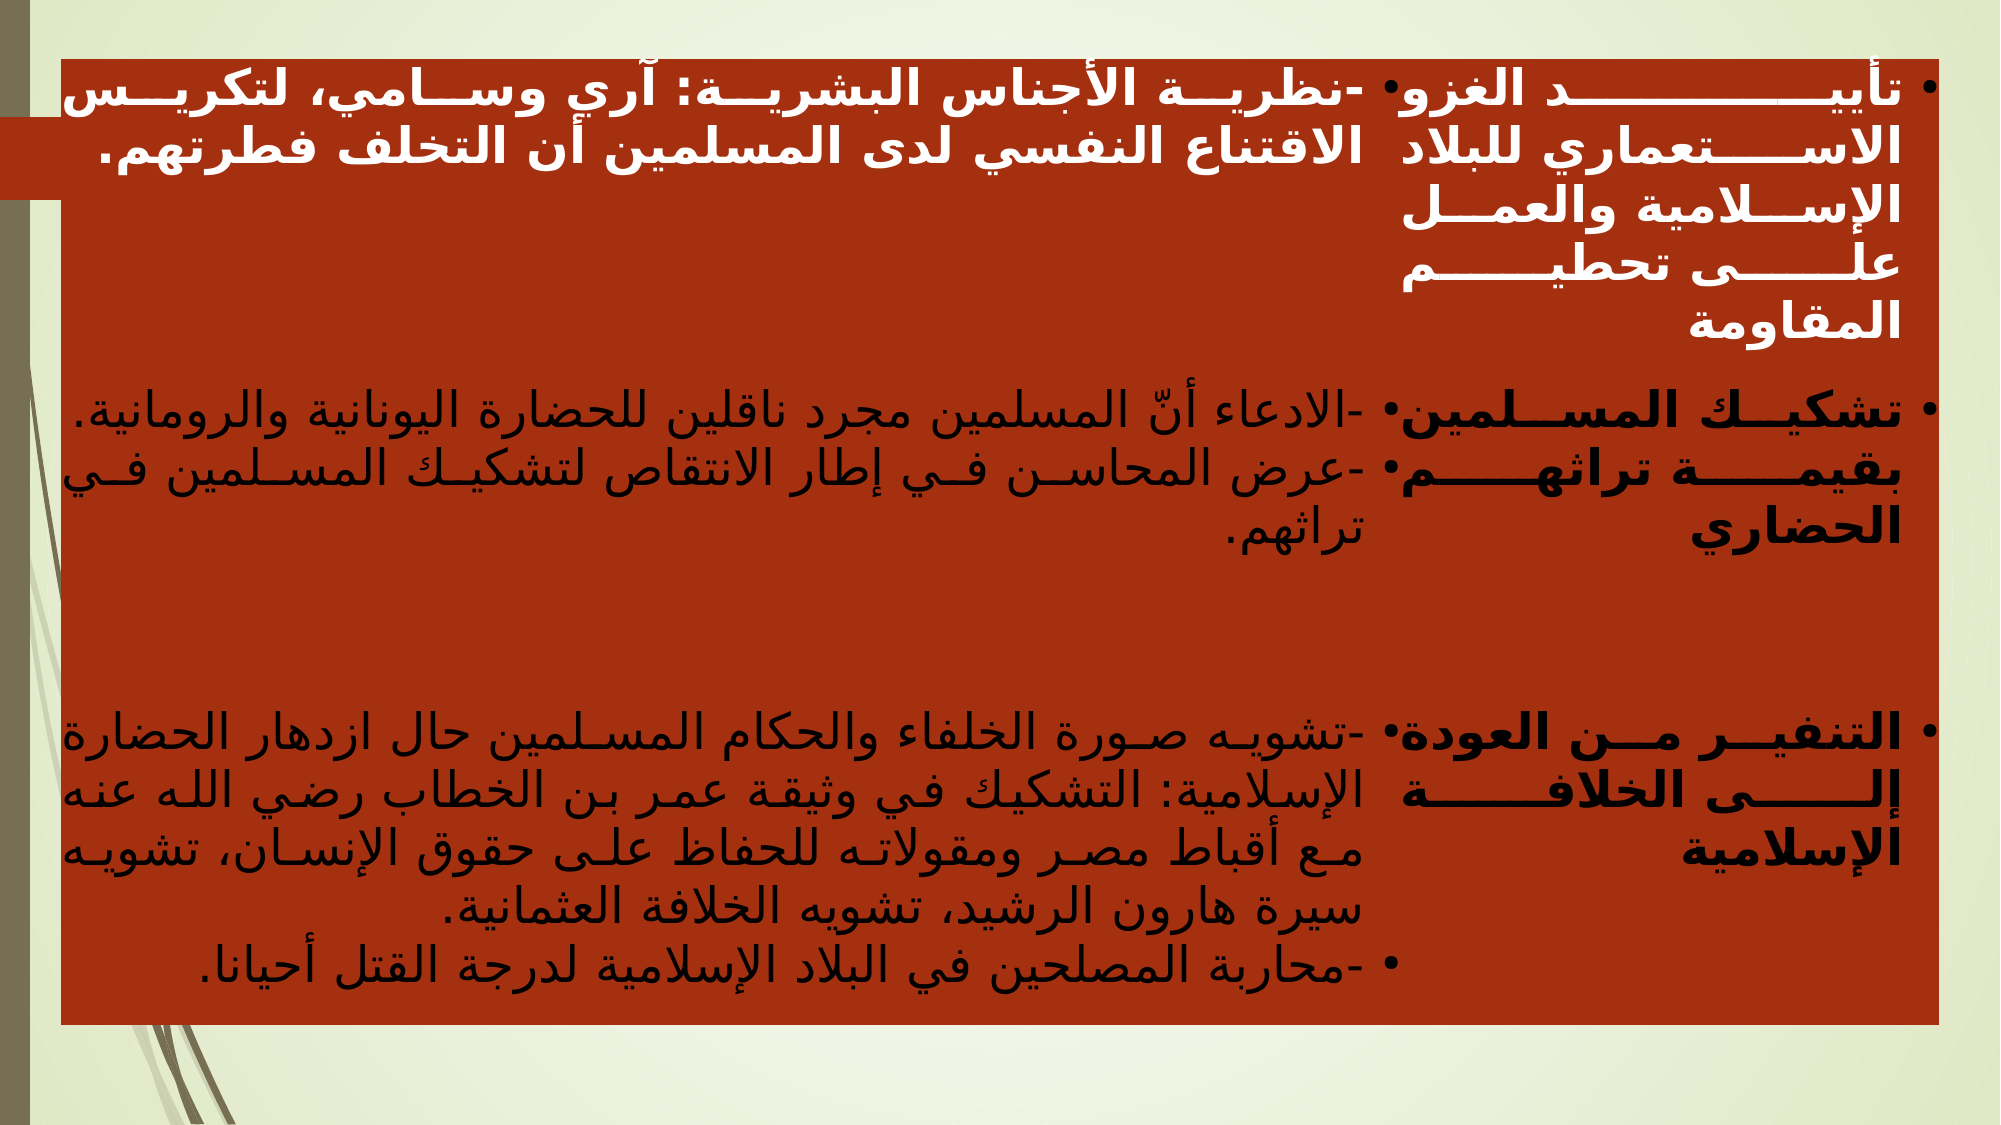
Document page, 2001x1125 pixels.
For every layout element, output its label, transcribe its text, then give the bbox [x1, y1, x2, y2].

table_cell -الادعاء أنّ المسلمين مجرد ناقلين للحضارة اليونانية والرومانية. -عرض المحاسن في إطار الانتقاص لتشكيك المسلمين في تراثهم. [61, 381, 1401, 703]
table_header تأييد الغزو الاستعماري للبلاد الإسلامية والعمل على تحطيم المقاومة [1401, 59, 1939, 381]
table_cell تشكيك المسلمين بقيمة تراثهم الحضاري [1401, 381, 1939, 703]
table_header -نظرية الأجناس البشرية: آري وسامي، لتكريس الاقتناع النفسي لدى المسلمين أن التخلف فطرتهم. [61, 59, 1401, 381]
table_cell -تشويه صورة الخلفاء والحكام المسلمين حال ازدهار الحضارة الإسلامية: التشكيك في وثيقة عمر بن الخطاب رضي الله عنه مع أقباط مصر ومقولاته للحفاظ على حقوق الإنسان، تشويه سيرة هارون الرشيد، تشويه الخلافة العثمانية. -محاربة المصلحين في البلاد الإسلامية لدرجة القتل أحيانا. [61, 703, 1401, 1025]
table_cell التنفير من العودة إلى الخلافة الإسلامية [1401, 703, 1939, 1025]
